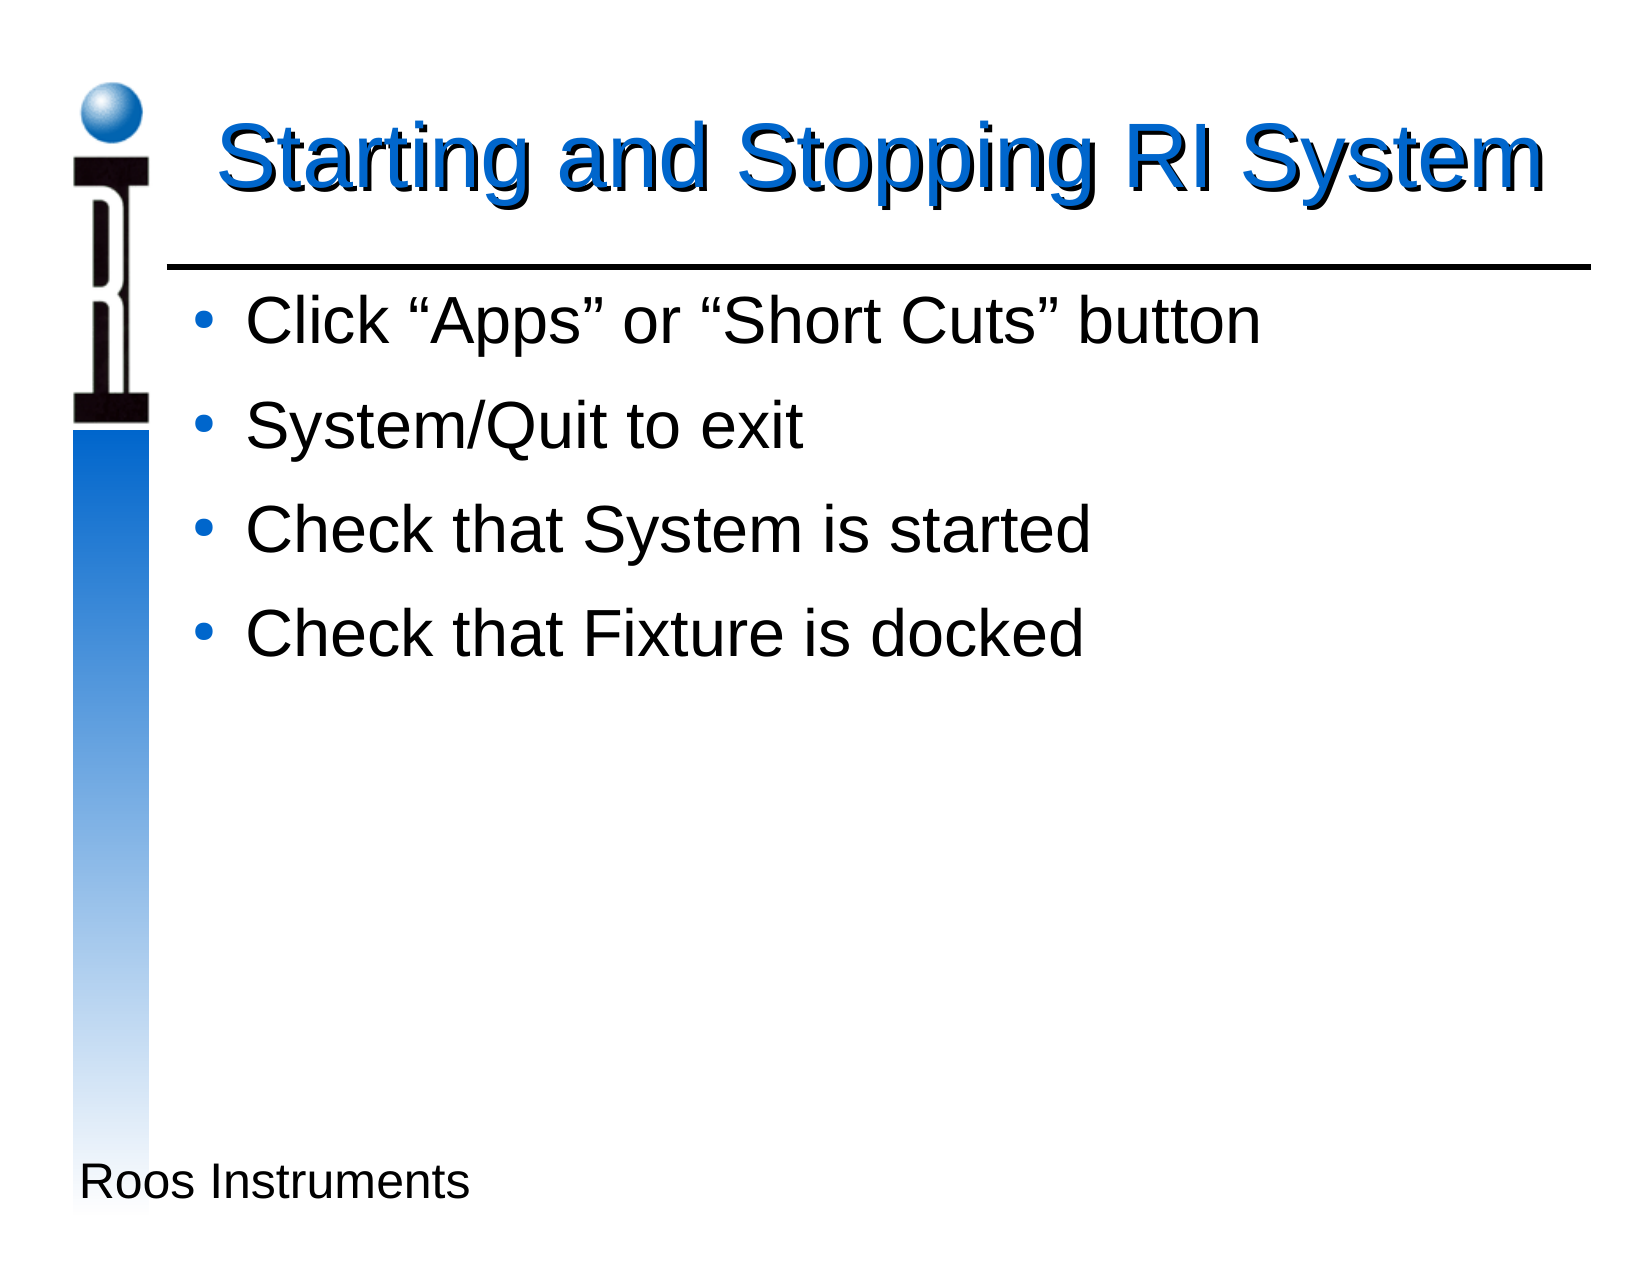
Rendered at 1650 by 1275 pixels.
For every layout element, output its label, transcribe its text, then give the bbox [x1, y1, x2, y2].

title Starting and Stopping RI System [171, 66, 1591, 245]
picture [69, 78, 154, 430]
list Click “Apps” or “Short Cuts” button System/Quit to exit Check that System is started Check that Fixture is docked [174, 283, 1591, 1094]
